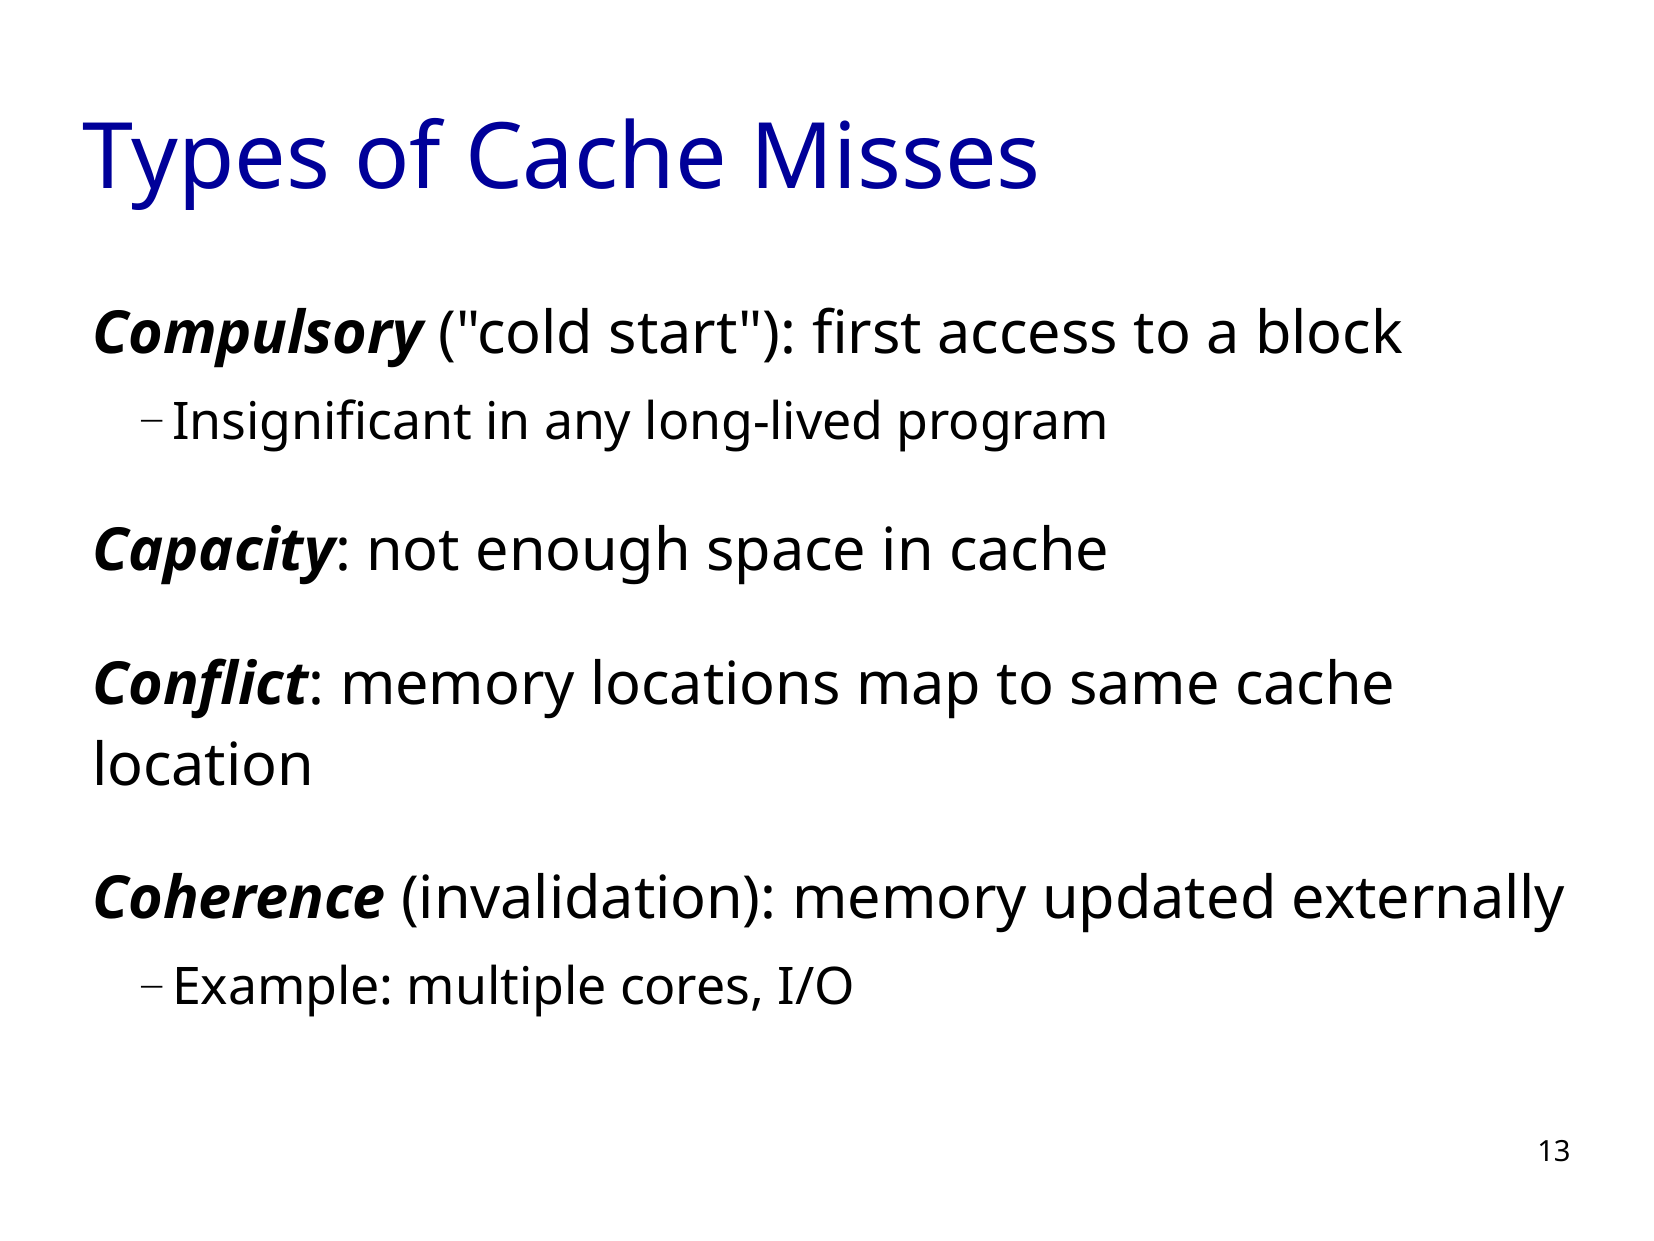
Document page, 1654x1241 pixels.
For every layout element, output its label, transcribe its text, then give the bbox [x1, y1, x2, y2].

list Compulsory ("cold start"): first access to a block Insignificant in any long-lived program Capacity: not enough space in cache Conflict: memory locations map to same cache location Coherence (invalidation): memory updated externally Example: multiple cores, I/O [60, 290, 1571, 1096]
title Types of Cache Misses [82, 49, 1571, 257]
